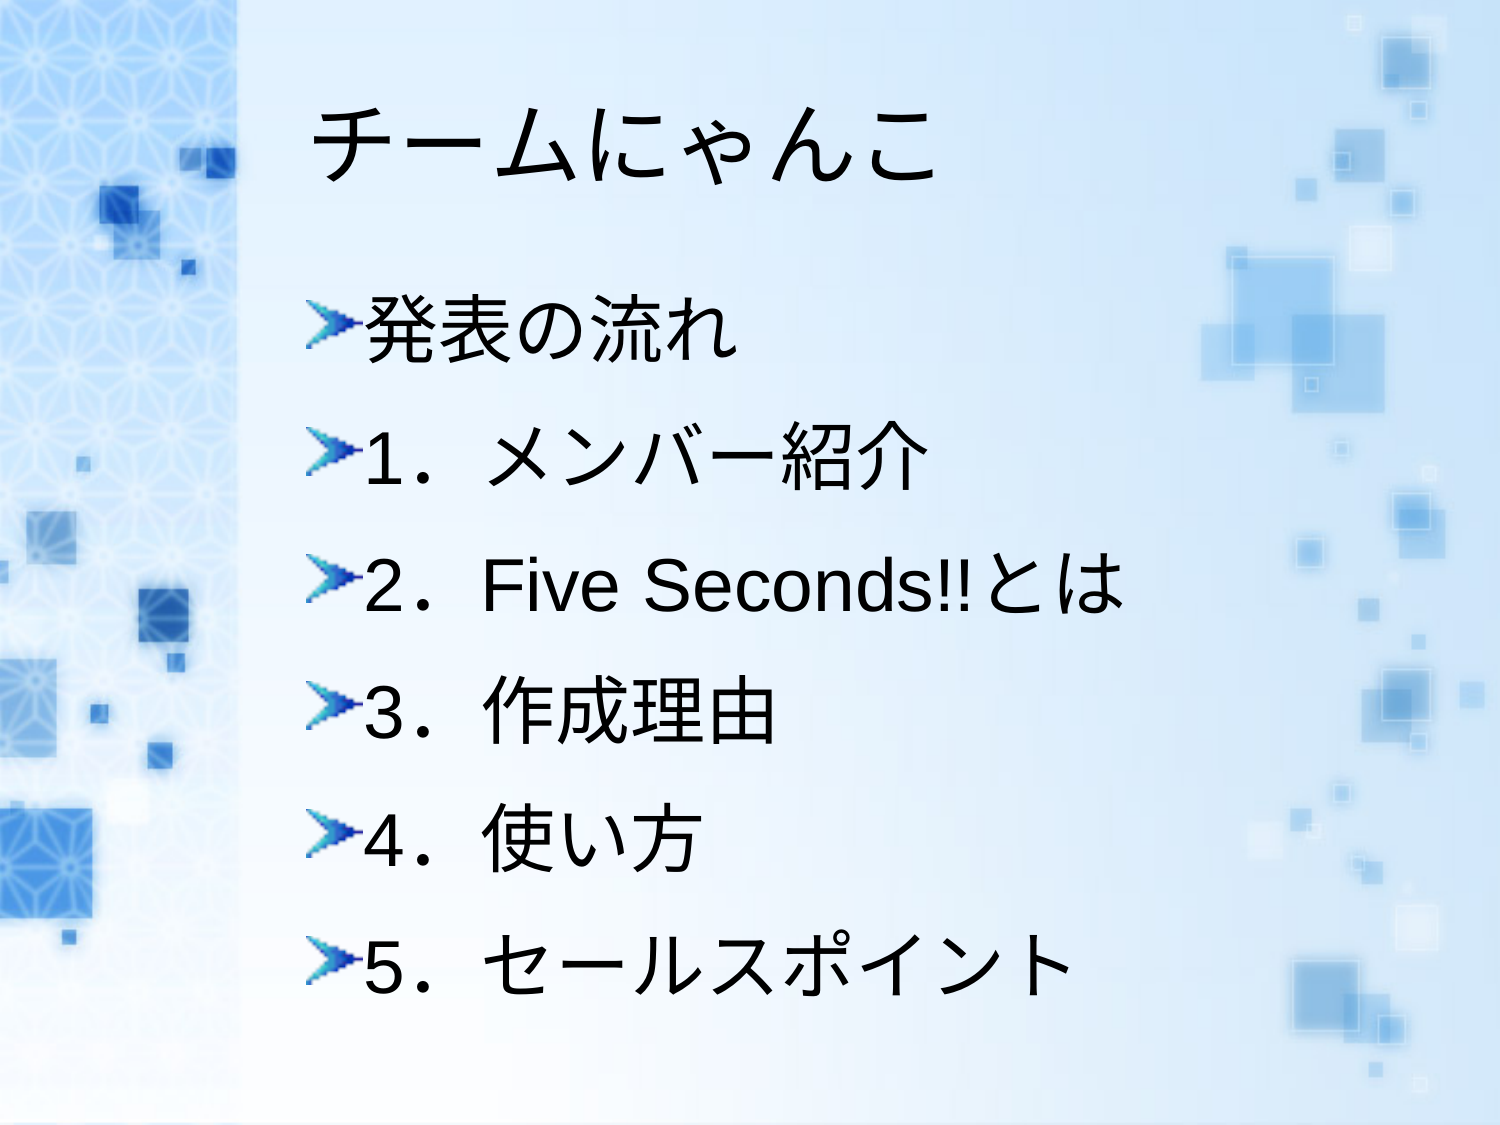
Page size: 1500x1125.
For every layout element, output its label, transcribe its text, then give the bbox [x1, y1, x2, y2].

picture [0, 0, 1500, 1125]
title チームにゃんこ [292, 45, 1426, 233]
list 発表の流れ 1．メンバー紹介 2．Five Seconds!!とは 3．作成理由 4．使い方 5．セールスポイント [292, 262, 1426, 1006]
